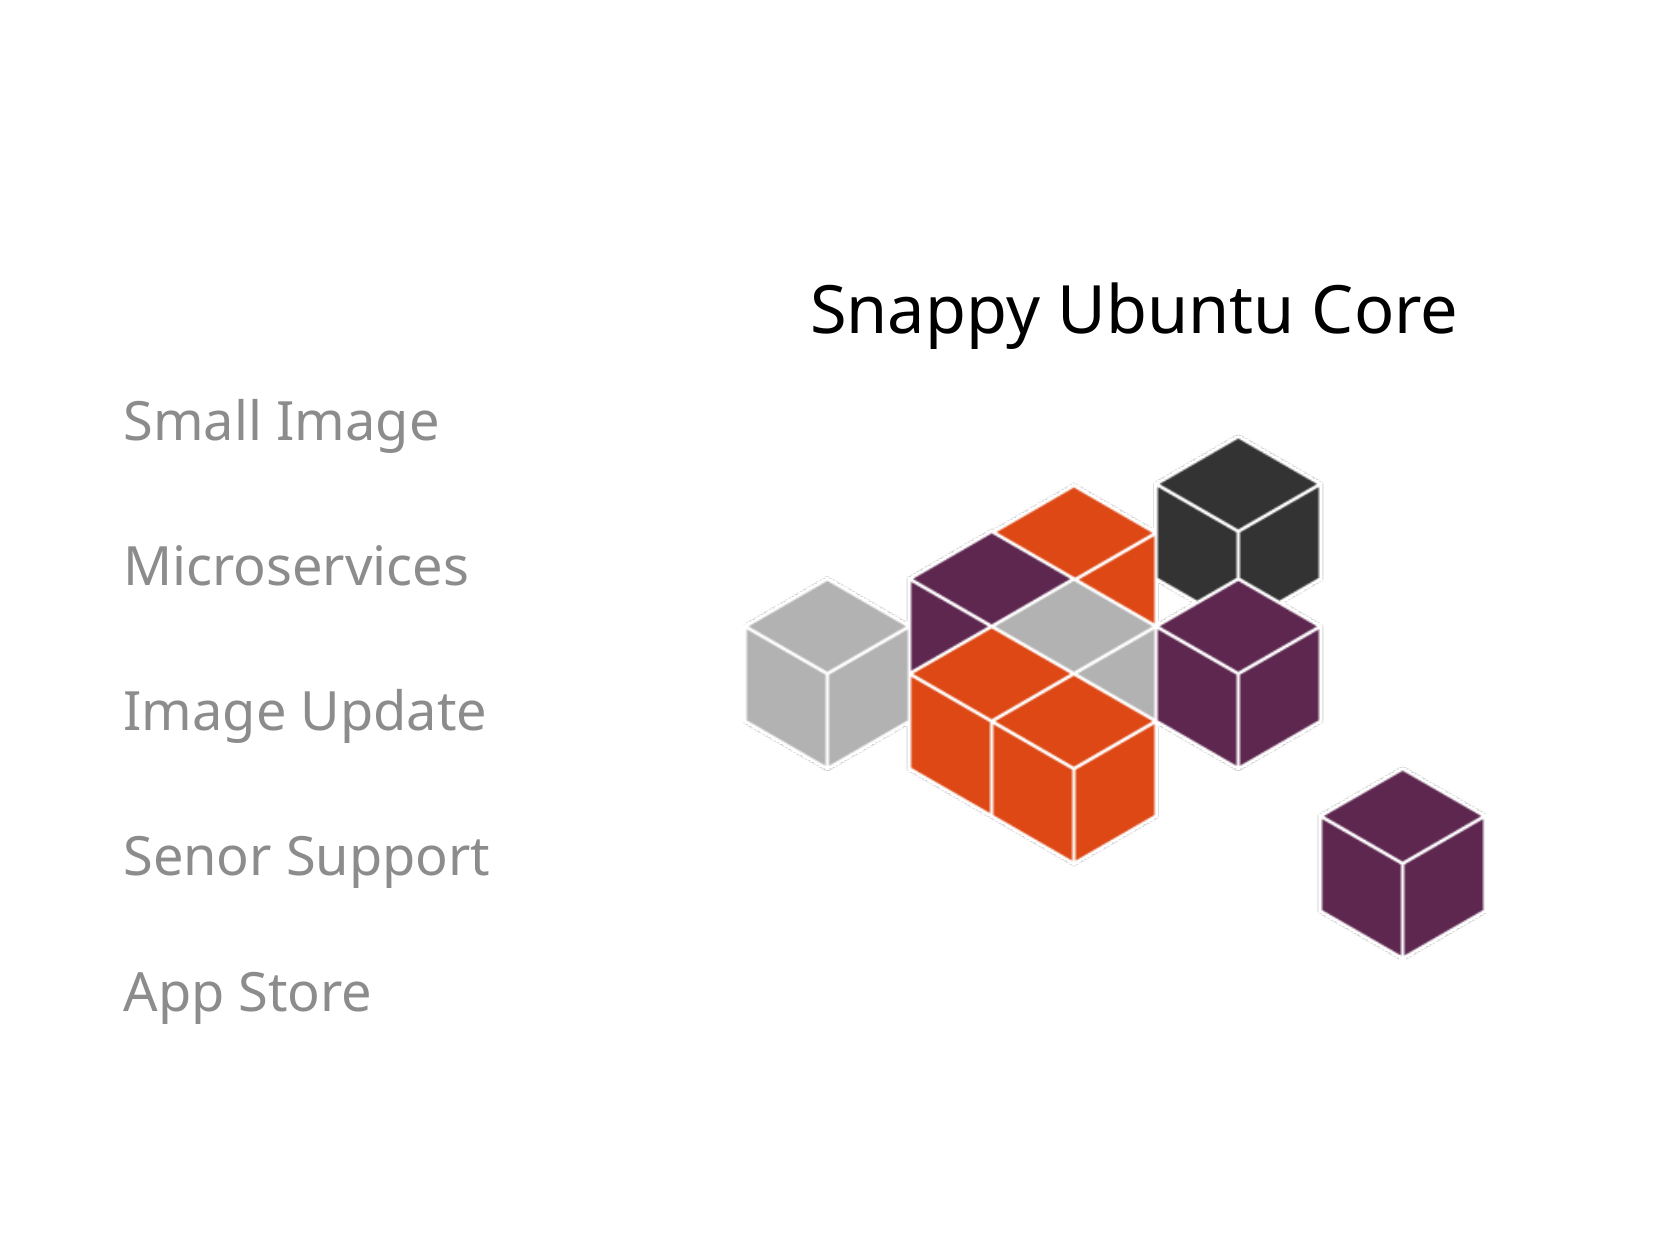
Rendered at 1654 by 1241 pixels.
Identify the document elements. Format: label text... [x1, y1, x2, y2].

picture [743, 434, 1486, 961]
text_box [60, 285, 586, 1126]
text_box Snappy Ubuntu Core [795, 255, 1445, 345]
